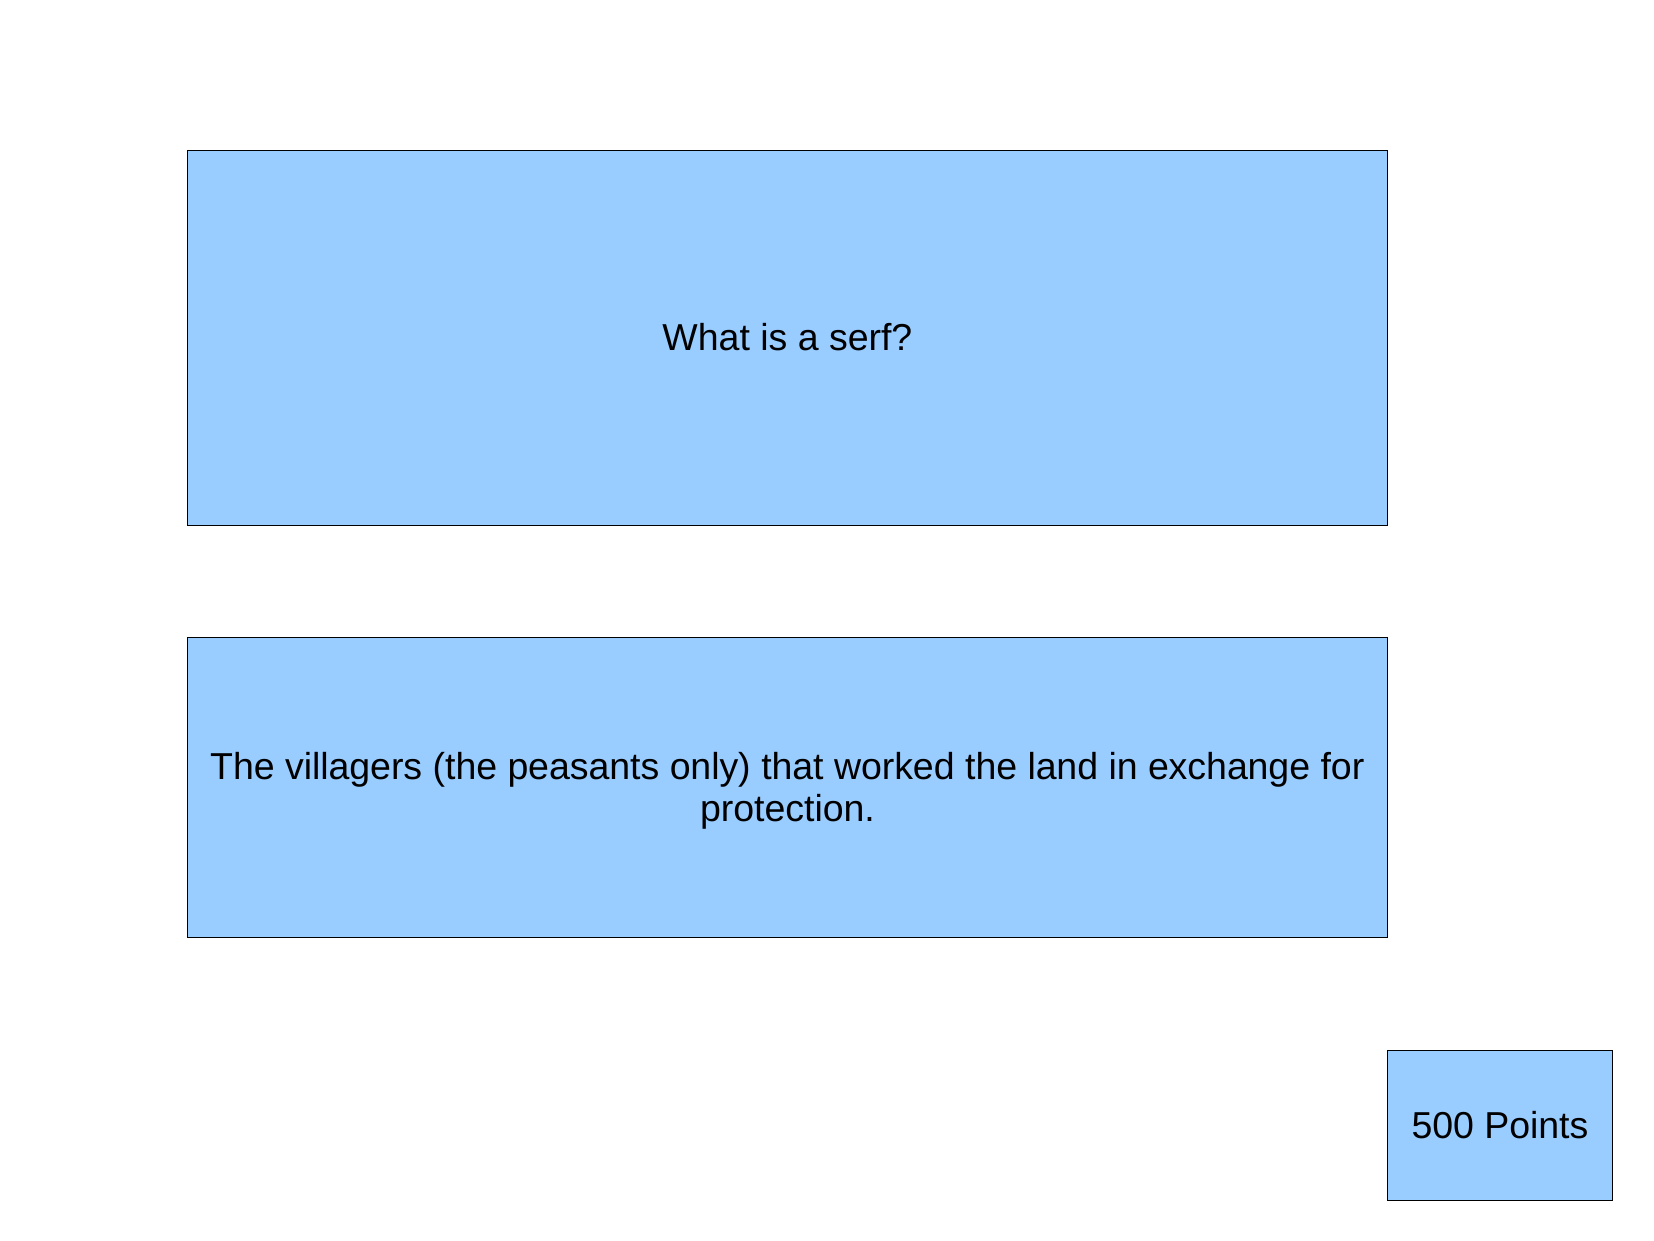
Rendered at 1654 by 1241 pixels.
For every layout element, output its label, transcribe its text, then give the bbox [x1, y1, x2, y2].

text_box The villagers (the peasants only) that worked the land in exchange for protection. [187, 637, 1388, 938]
text_box What is a serf? [187, 150, 1388, 526]
text_box 500 Points [1387, 1050, 1613, 1201]
